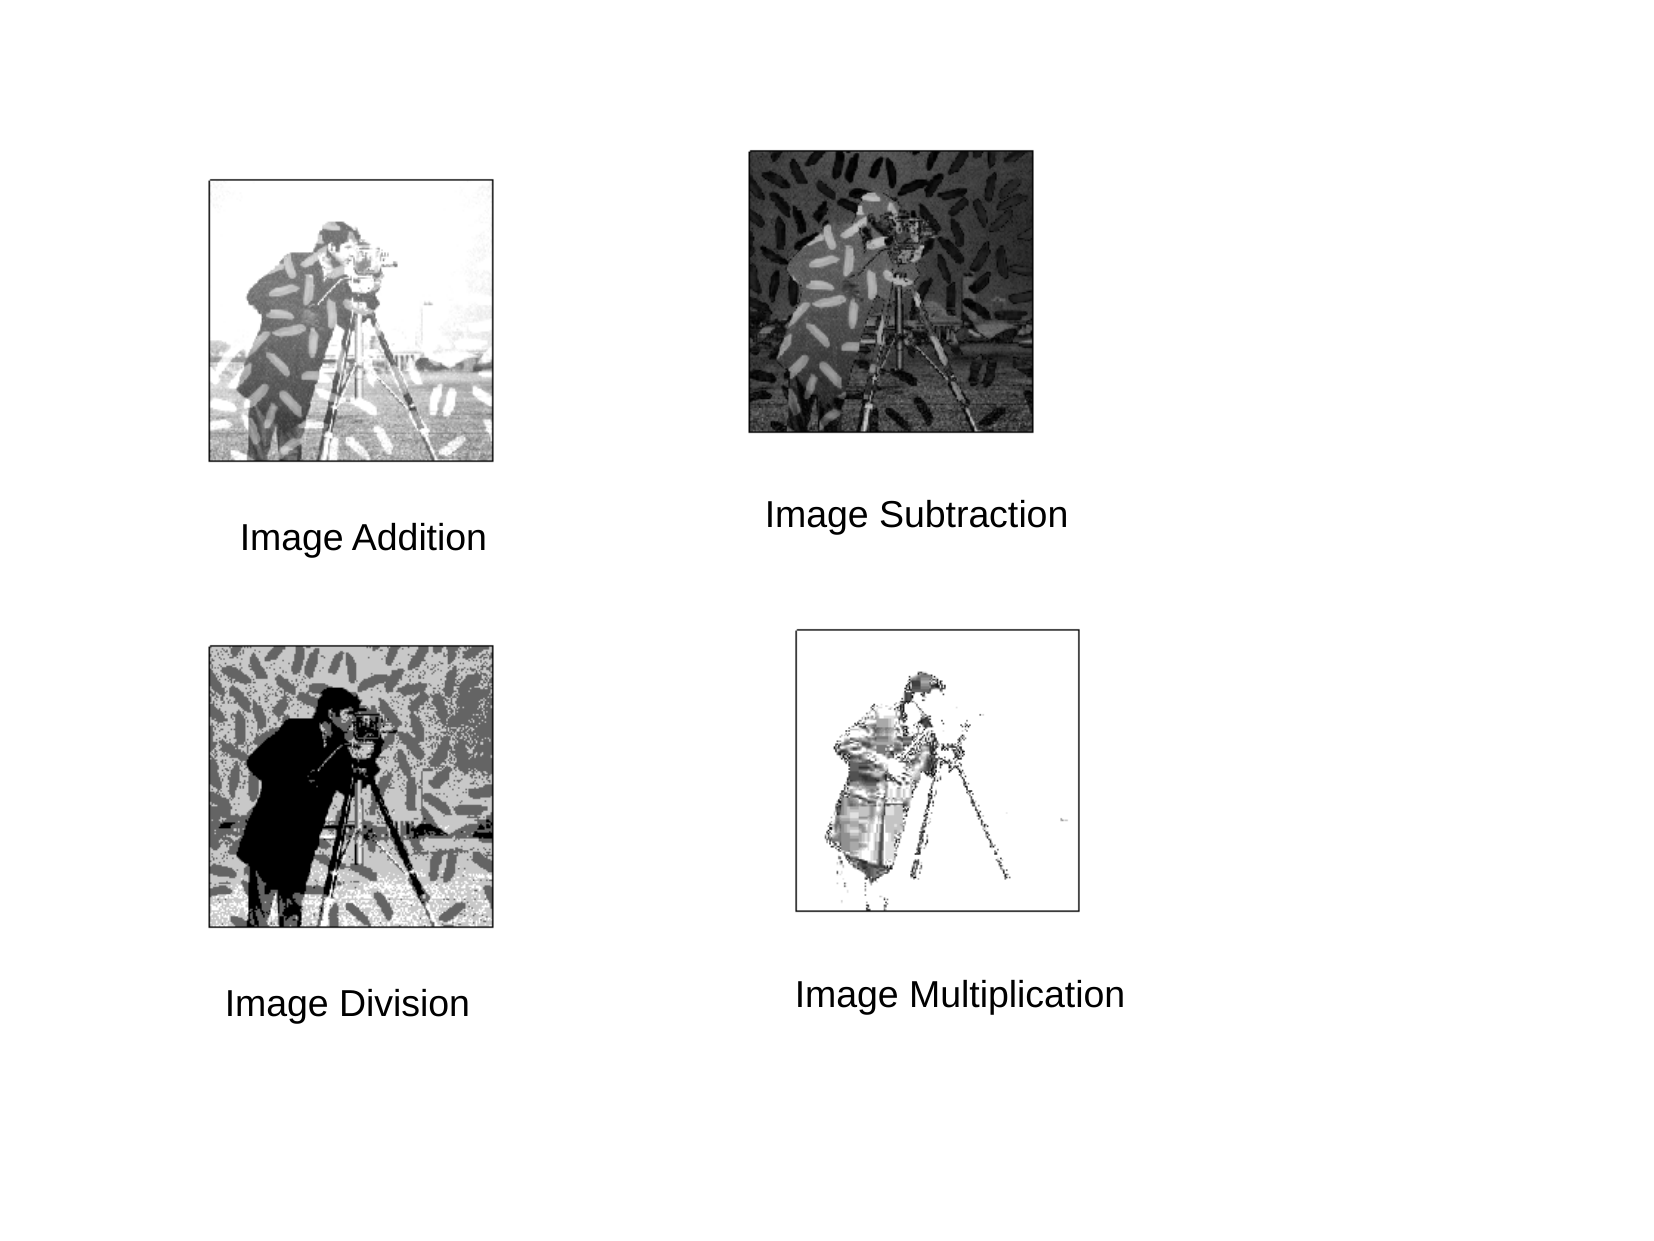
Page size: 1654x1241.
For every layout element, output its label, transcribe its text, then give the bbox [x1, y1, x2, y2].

text_box Image Subtraction [750, 486, 1126, 586]
picture [750, 584, 1127, 959]
text_box Image Division [210, 975, 526, 1074]
picture [163, 134, 541, 509]
text_box Image Addition [225, 508, 541, 608]
picture [703, 105, 1081, 481]
text_box Image Multiplication [780, 966, 1216, 1066]
picture [163, 600, 541, 976]
